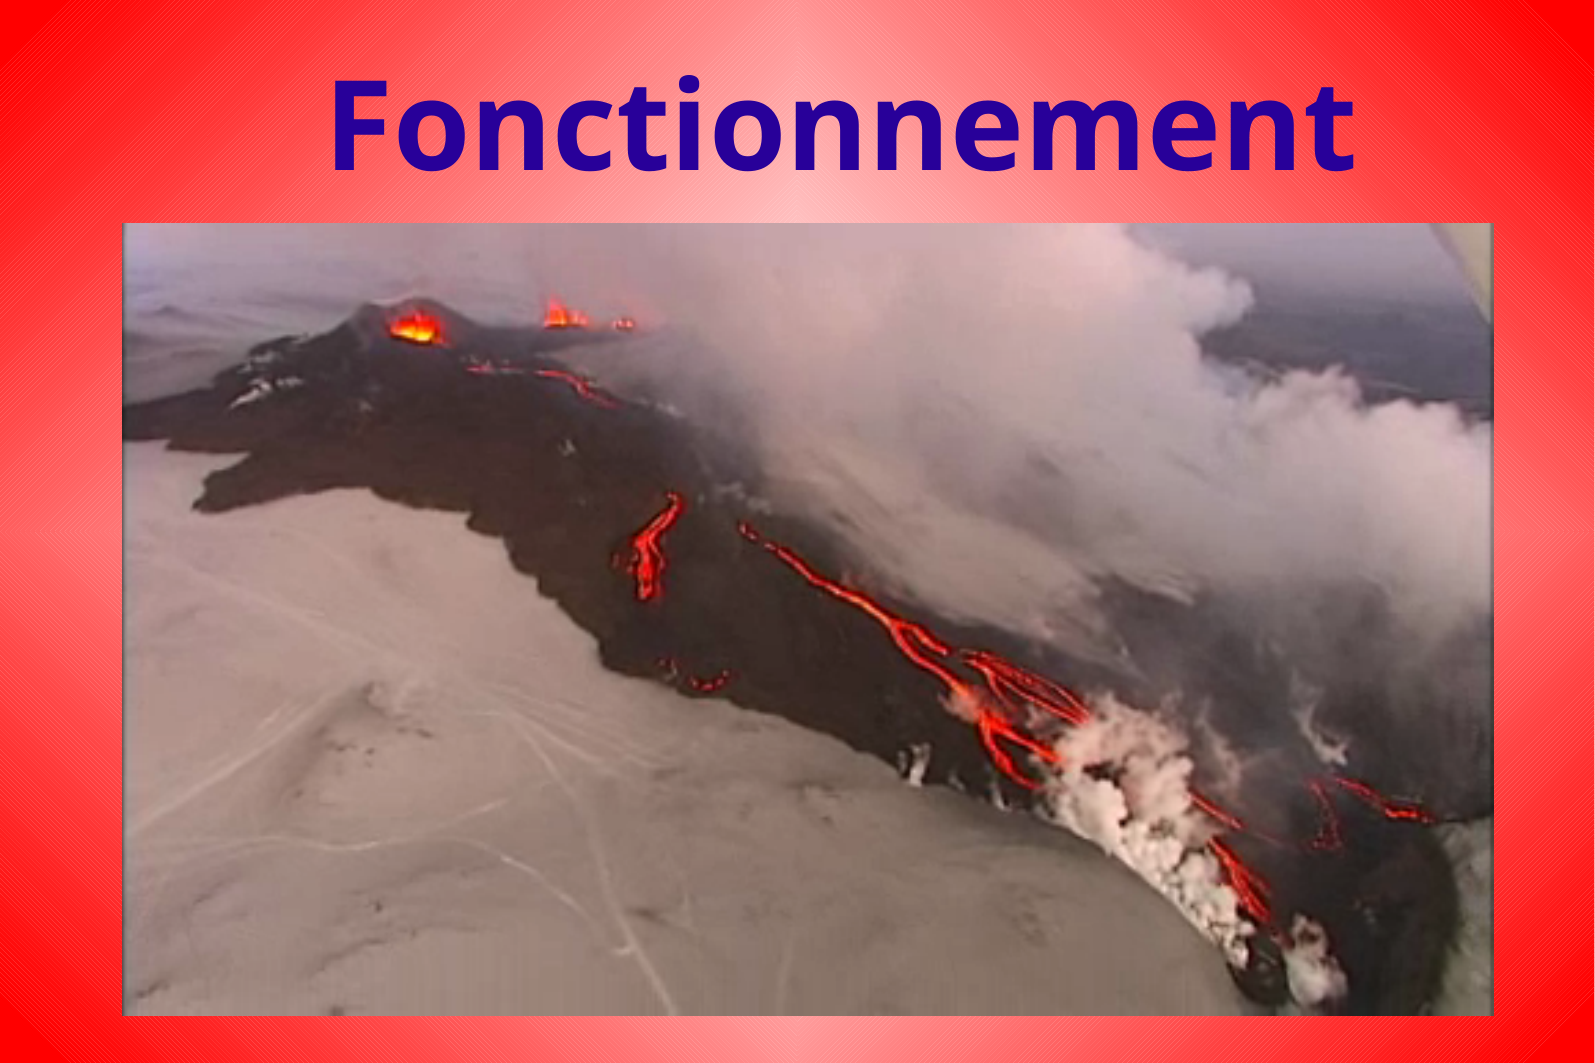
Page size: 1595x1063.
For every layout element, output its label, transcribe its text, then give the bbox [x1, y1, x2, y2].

text_box Fonctionnement [295, 29, 1388, 219]
picture [122, 223, 1494, 1016]
